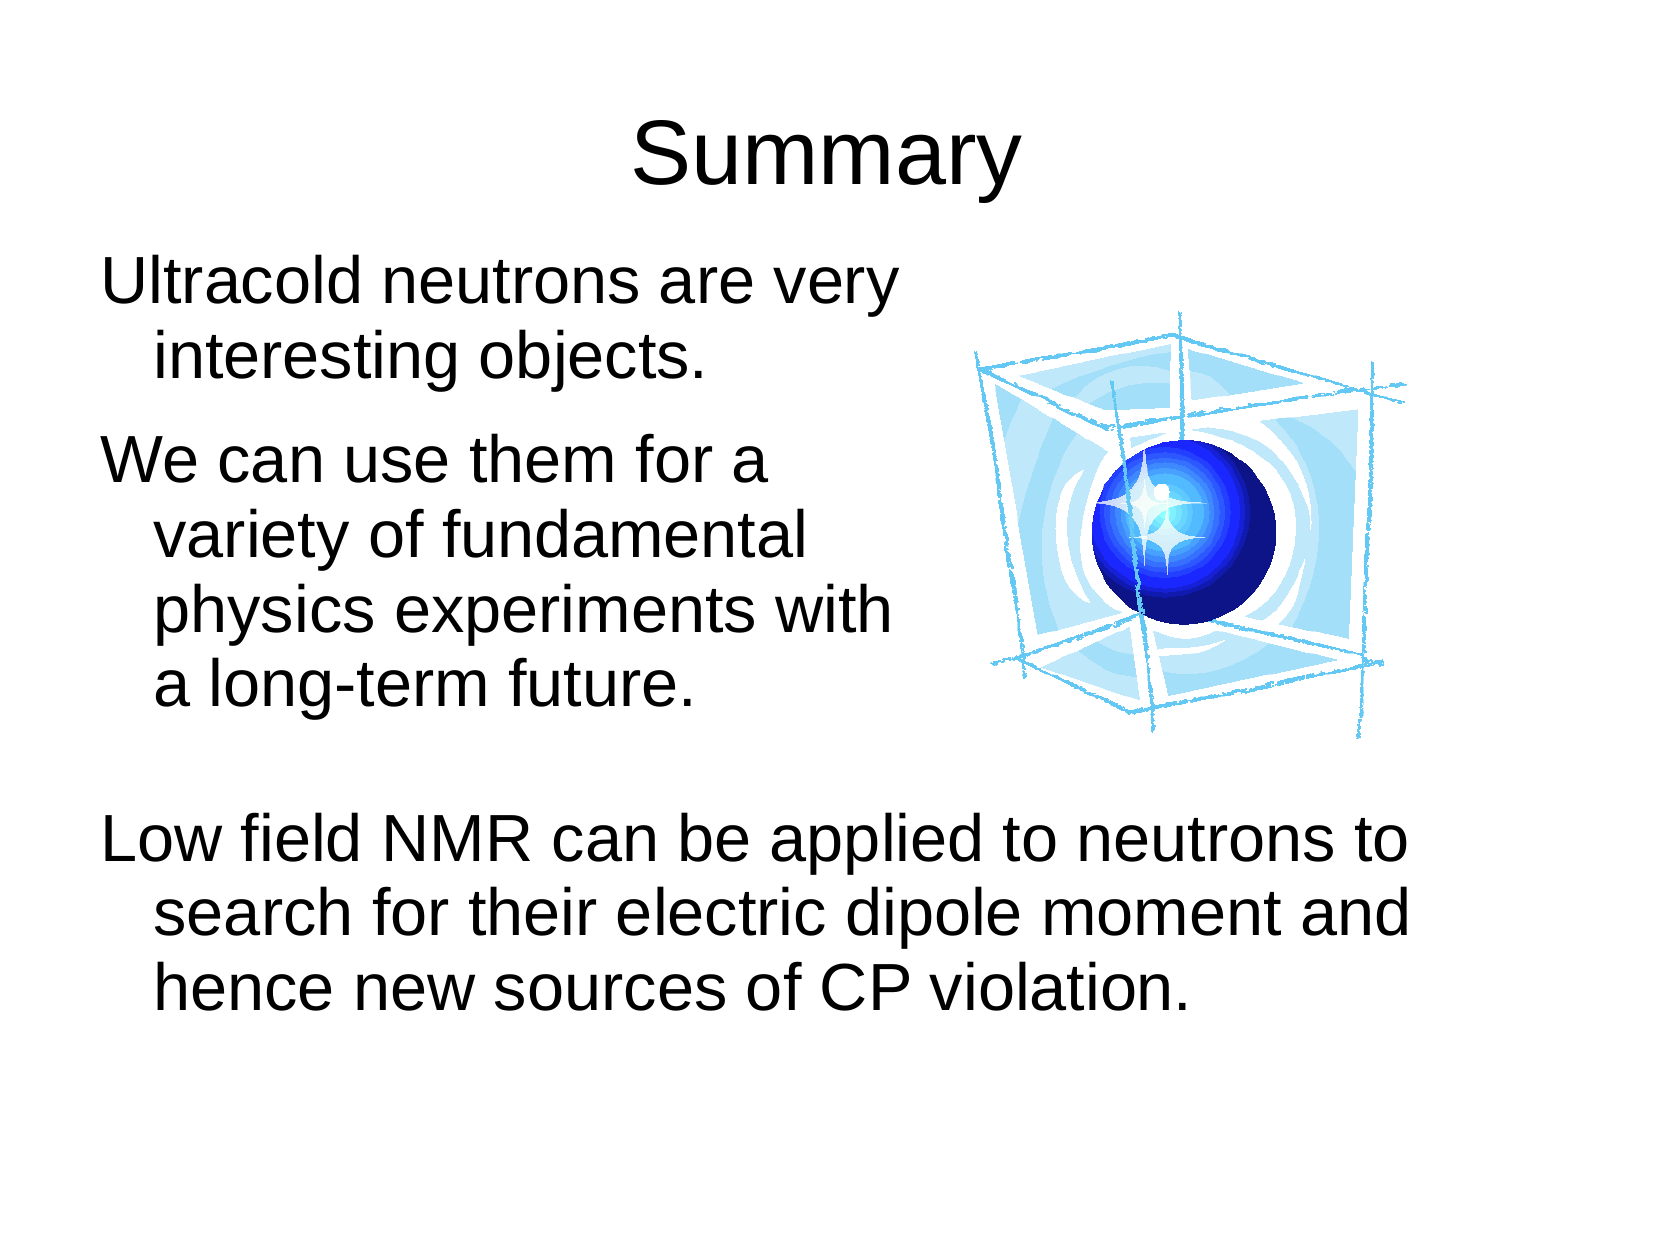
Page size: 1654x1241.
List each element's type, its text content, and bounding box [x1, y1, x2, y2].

list Ultracold neutrons are very interesting objects. We can use them for a variety of fundamental physics experiments with a long-term future. [82, 242, 916, 800]
list Low field NMR can be applied to neutrons to search for their electric dipole moment and hence new sources of CP violation. [82, 800, 1536, 1149]
title Summary [82, 56, 1571, 250]
picture [974, 311, 1407, 739]
